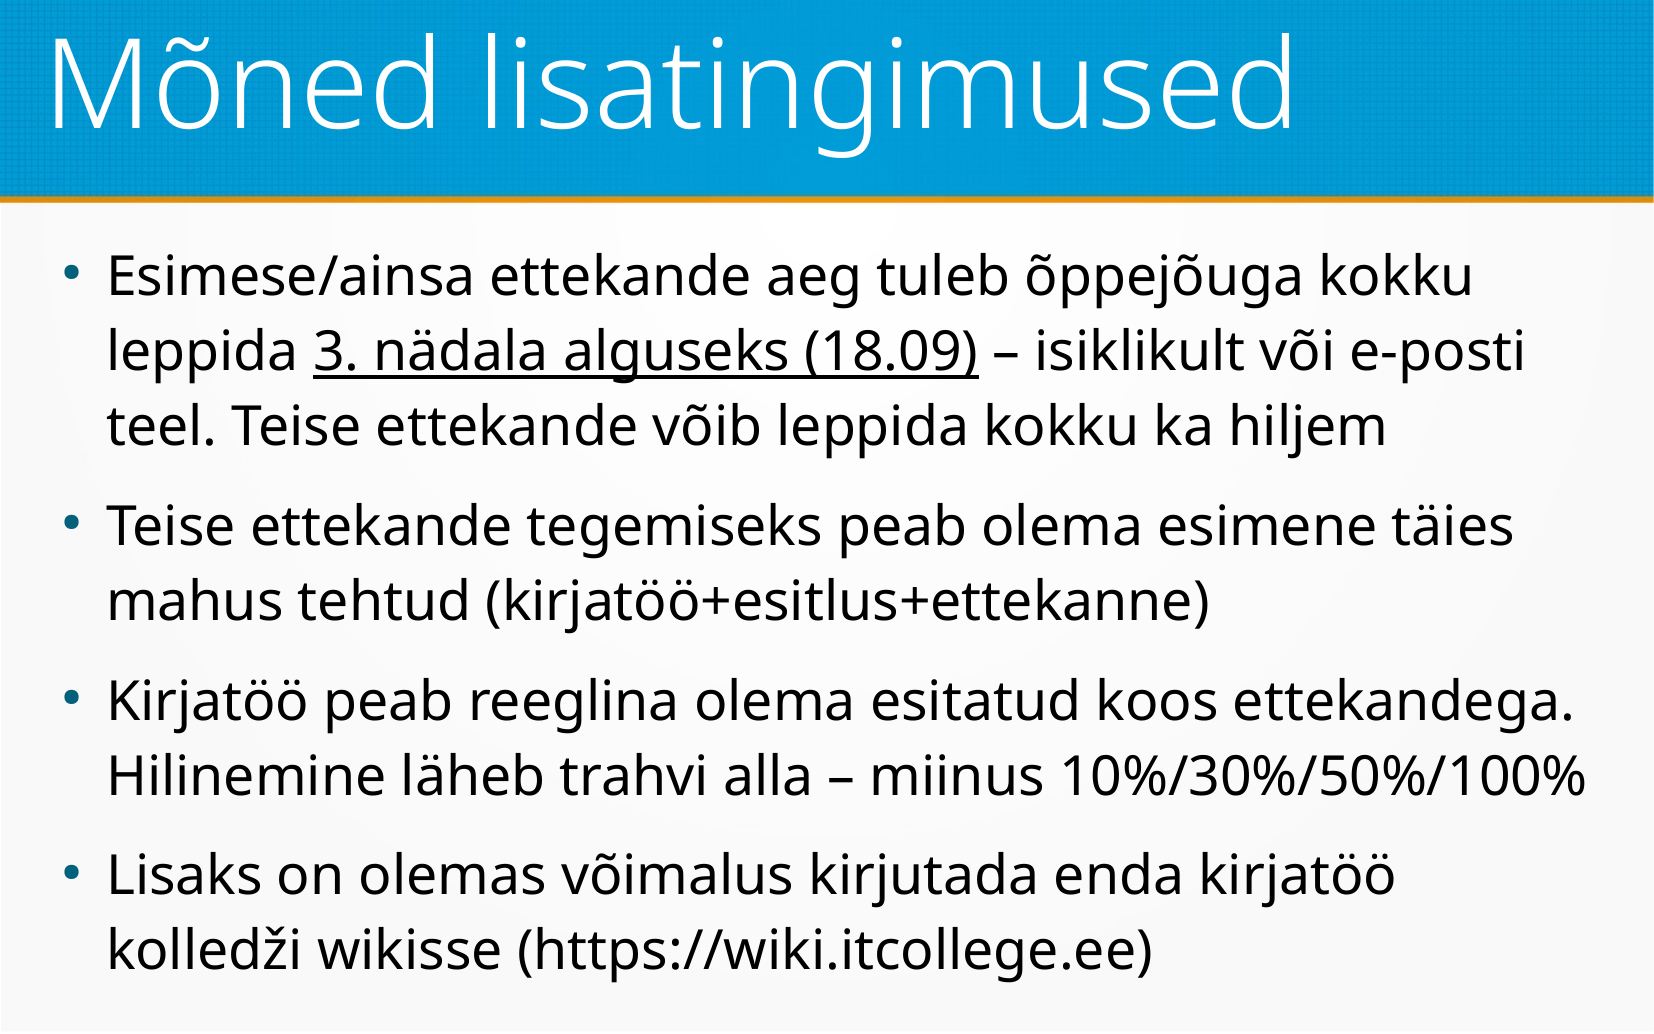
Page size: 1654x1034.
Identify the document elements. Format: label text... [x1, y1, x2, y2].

list Esimese/ainsa ettekande aeg tuleb õppejõuga kokku leppida 3. nädala alguseks (18.09) – isiklikult või e-posti teel. Teise ettekande võib leppida kokku ka hiljem Teise ettekande tegemiseks peab olema esimene täies mahus tehtud (kirjatöö+esitlus+ettekanne) Kirjatöö peab reeglina olema esitatud koos ettekandega. Hilinemine läheb trahvi alla – miinus 10%/30%/50%/100% Lisaks on olemas võimalus kirjutada enda kirjatöö kolledži wikisse (https://wiki.itcollege.ee) [47, 236, 1607, 1002]
title Mõned lisatingimused [43, 0, 1619, 166]
picture [0, 195, 1654, 1034]
